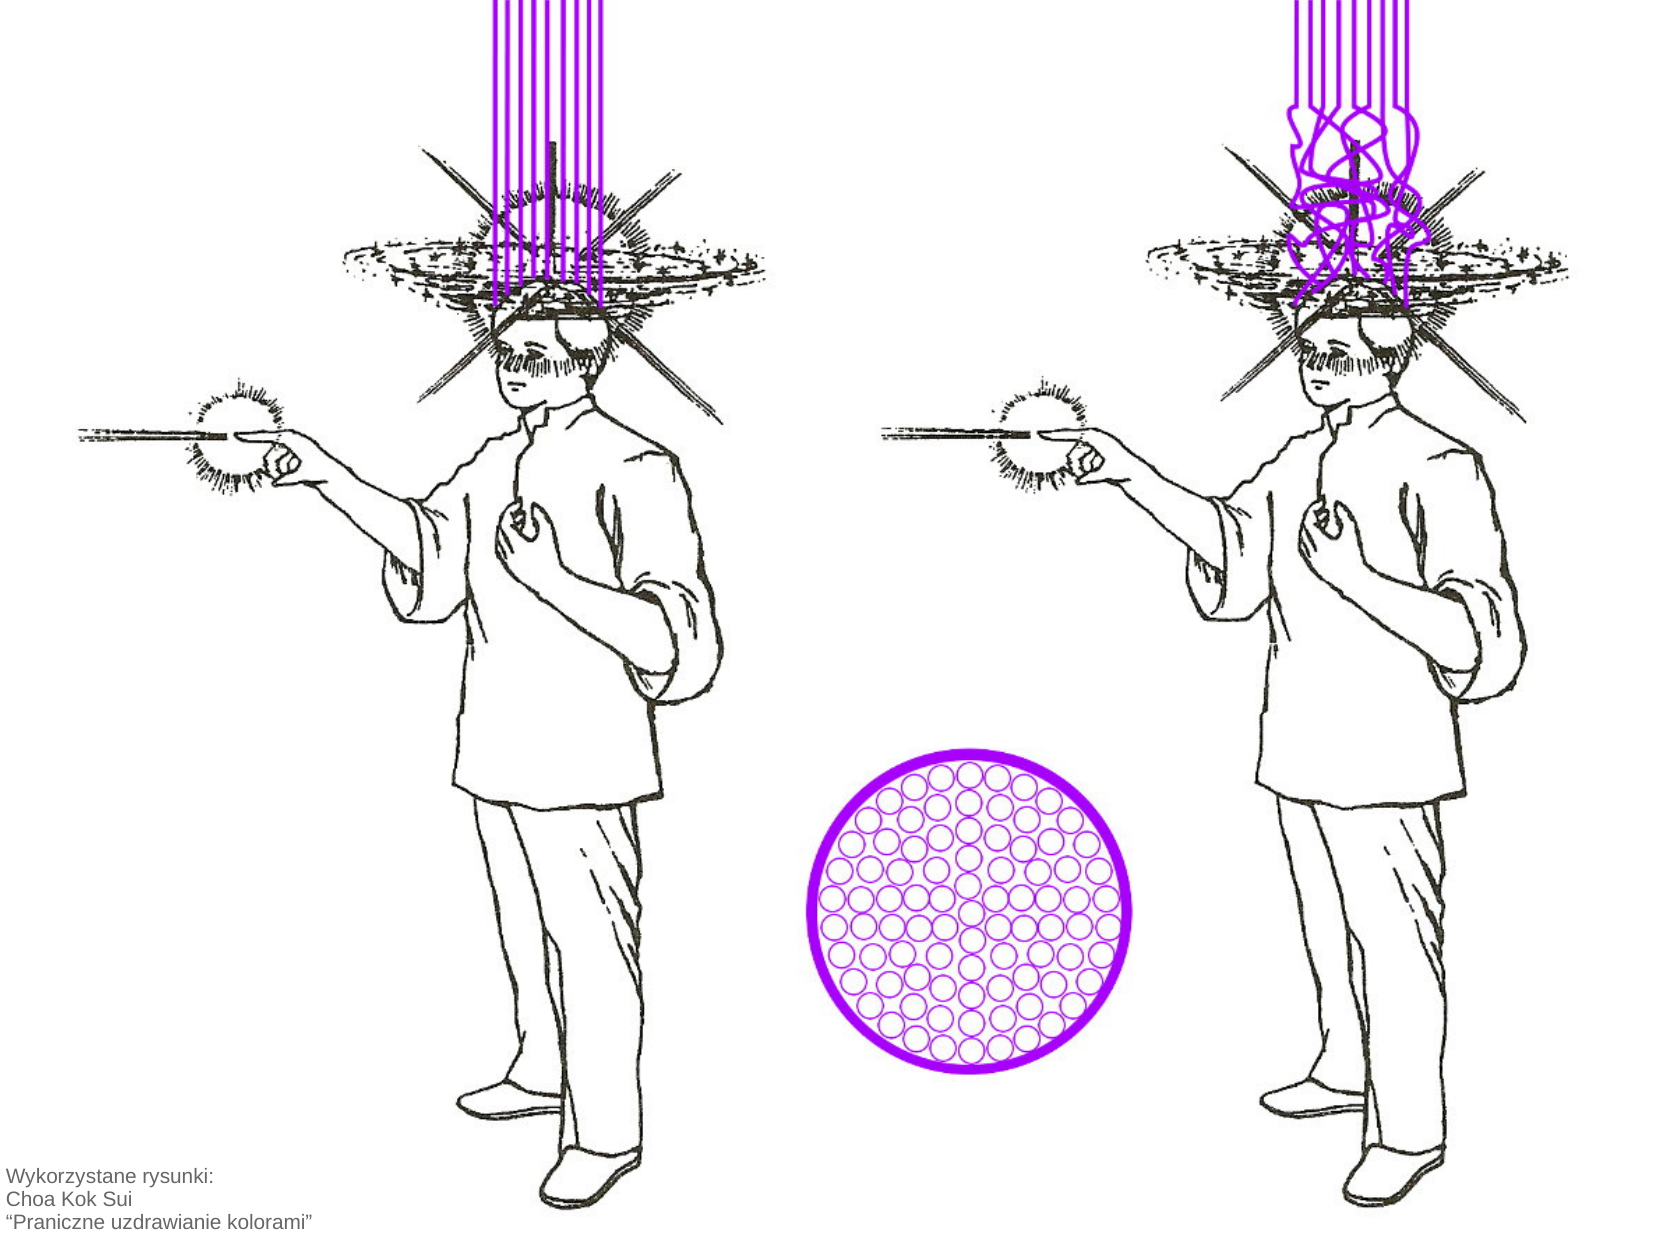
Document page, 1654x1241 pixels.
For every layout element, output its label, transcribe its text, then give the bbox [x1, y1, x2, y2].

picture [61, 0, 1592, 1241]
text_box Wykorzystane rysunki: Choa Kok Sui “Praniczne uzdrawianie kolorami” [0, 1158, 319, 1241]
